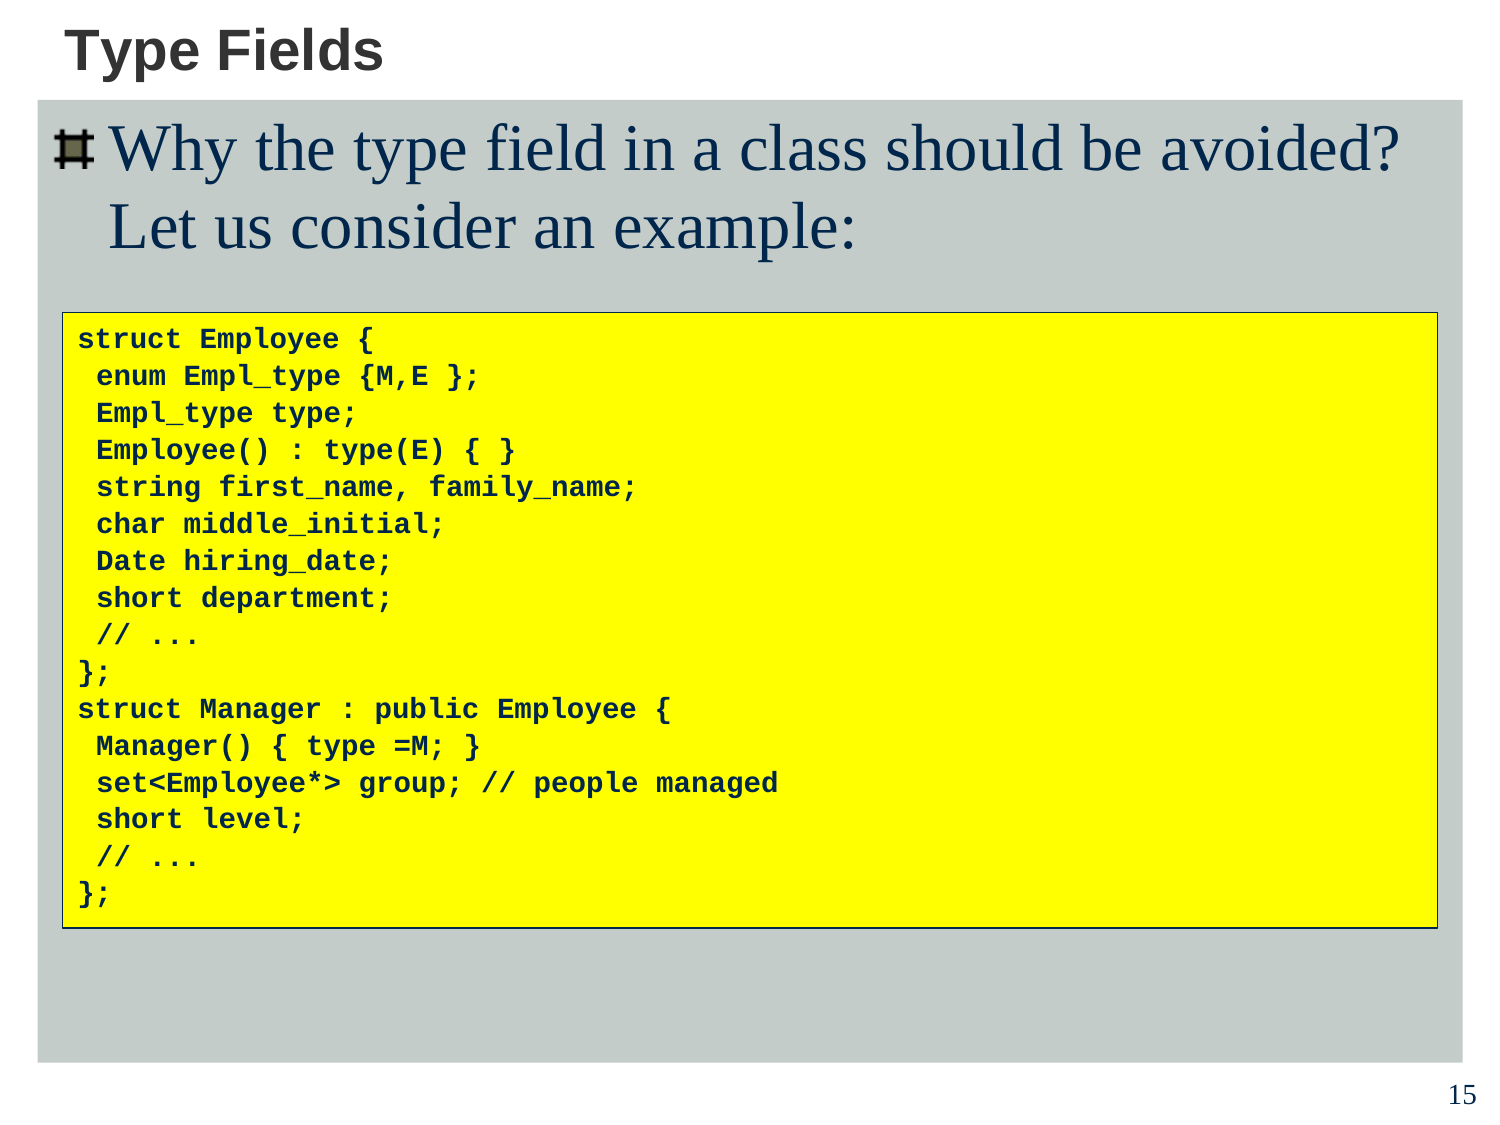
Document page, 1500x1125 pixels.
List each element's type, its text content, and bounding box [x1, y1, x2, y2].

list Why the type field in a class should be avoided? Let us consider an example: [37, 99, 1463, 1063]
text_box struct Employee { enum Empl_type {M,E }; Empl_type type; Employee() : type(E) { } string first_name, family_name; char middle_initial; Date hiring_date; short department; // ... }; struct Manager : public Employee { Manager() { type =M; } set<Employee*> group; // people managed short level; // ... }; [62, 312, 1438, 957]
title Type Fields [50, 0, 1450, 91]
